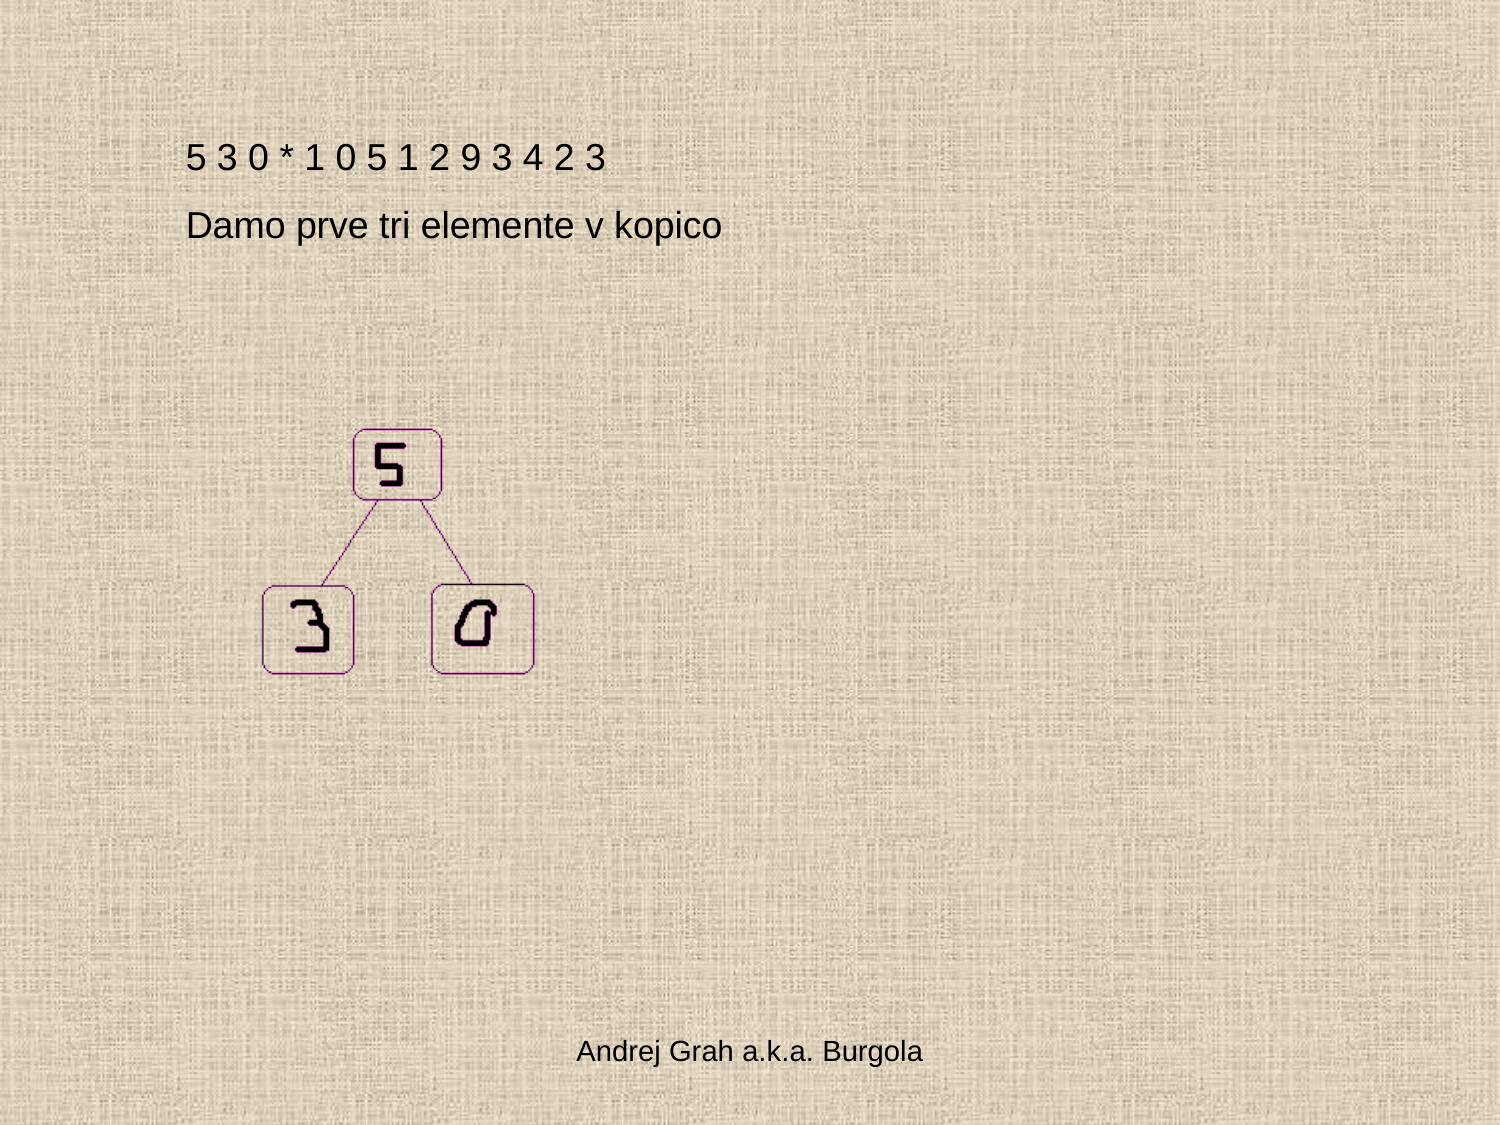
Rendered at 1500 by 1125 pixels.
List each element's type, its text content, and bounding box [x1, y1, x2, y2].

text_box Andrej Grah a.k.a. Burgola [512, 1024, 988, 1103]
picture [0, 0, 1500, 1125]
text_box 5 3 0 * 1 0 5 1 2 9 3 4 2 3 Damo prve tri elemente v kopico [171, 125, 1235, 255]
